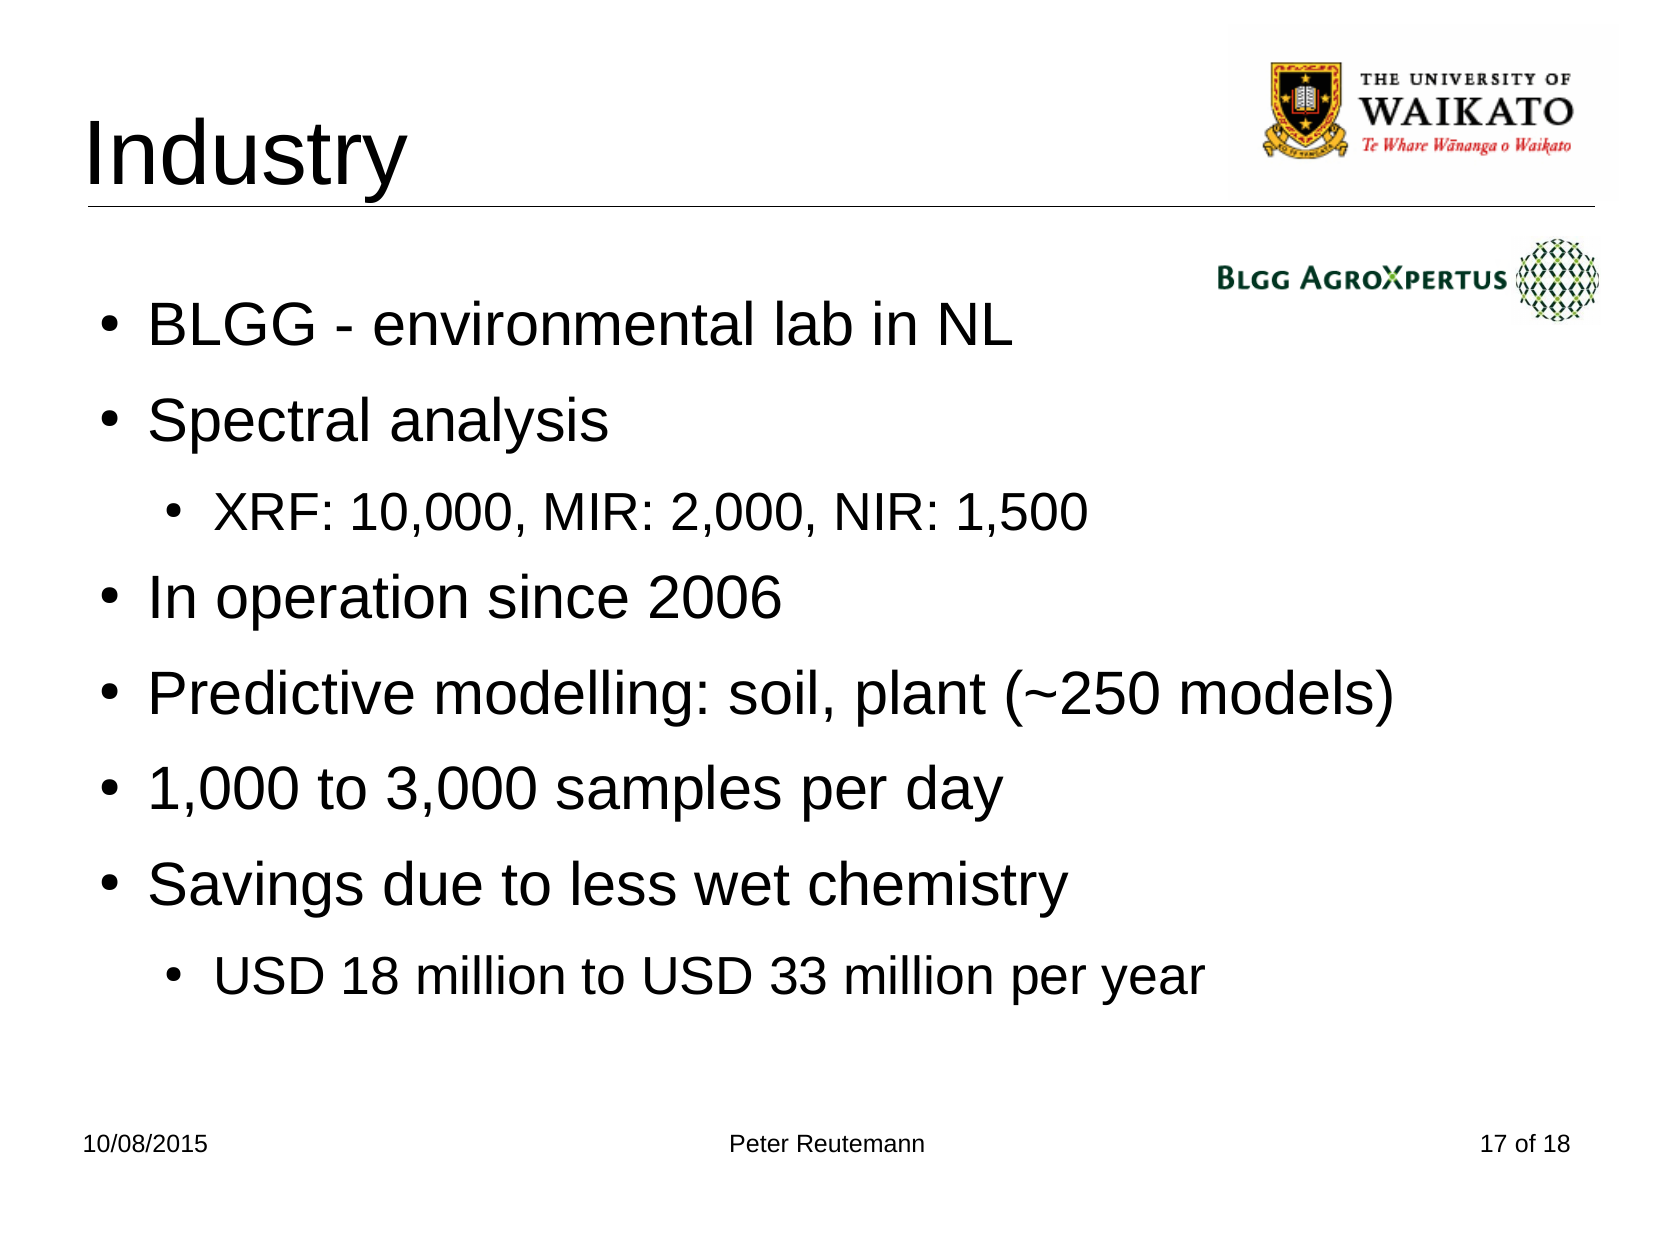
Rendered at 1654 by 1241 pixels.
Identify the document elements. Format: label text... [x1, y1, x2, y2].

picture [1210, 259, 1510, 297]
list BLGG - environmental lab in NL Spectral analysis XRF: 10,000, MIR: 2,000, NIR: 1,500 In operation since 2006 Predictive modelling: soil, plant (~250 models) 1,000 to 3,000 samples per day Savings due to less wet chemistry USD 18 million to USD 33 million per year [82, 290, 1571, 1010]
title Industry [82, 49, 1571, 257]
picture [1228, 24, 1619, 201]
picture [1511, 236, 1601, 325]
